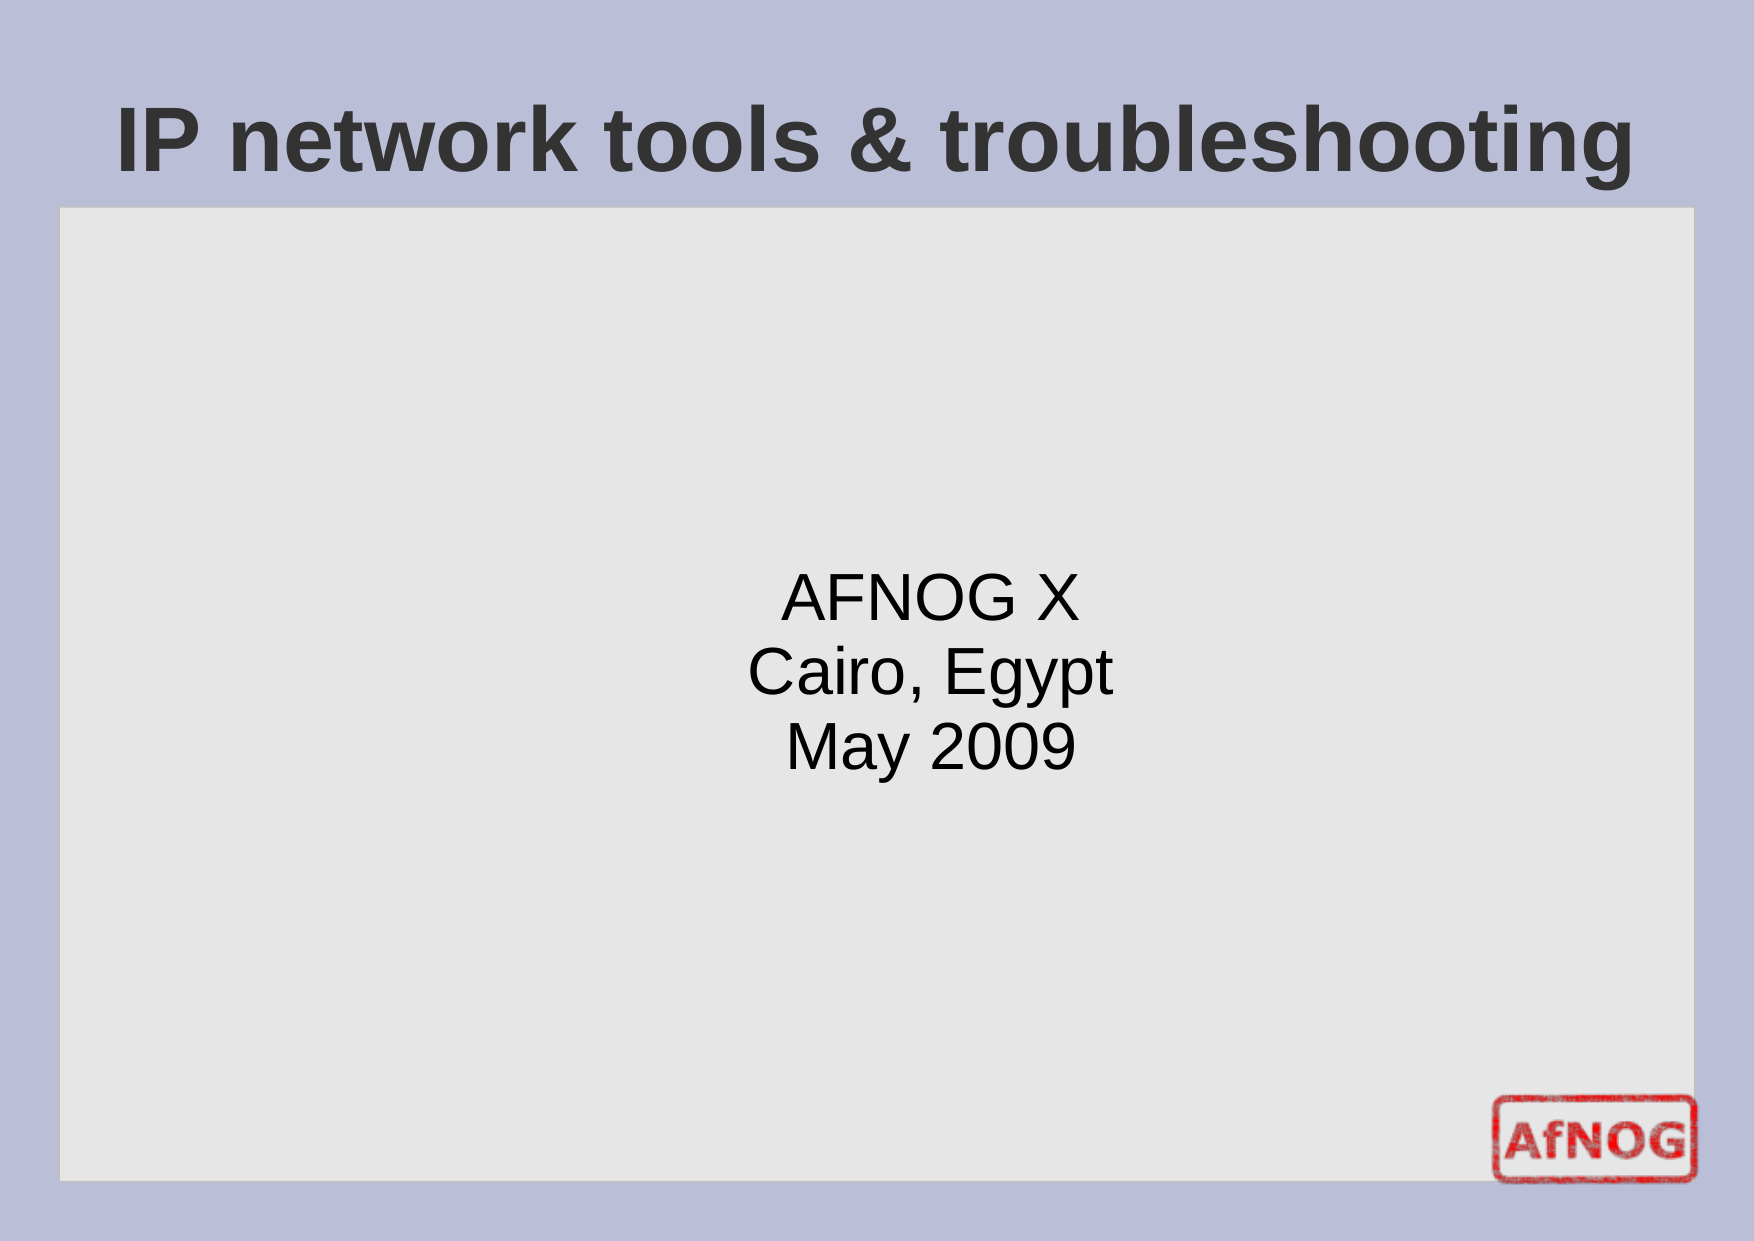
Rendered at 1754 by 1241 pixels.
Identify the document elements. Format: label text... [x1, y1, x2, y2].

text_box [59, 285, 1695, 1182]
picture [1490, 1092, 1701, 1188]
text_box AFNOG X Cairo, Egypt May 2009 [679, 560, 1184, 780]
title IP network tools & troubleshooting [59, 0, 1695, 285]
